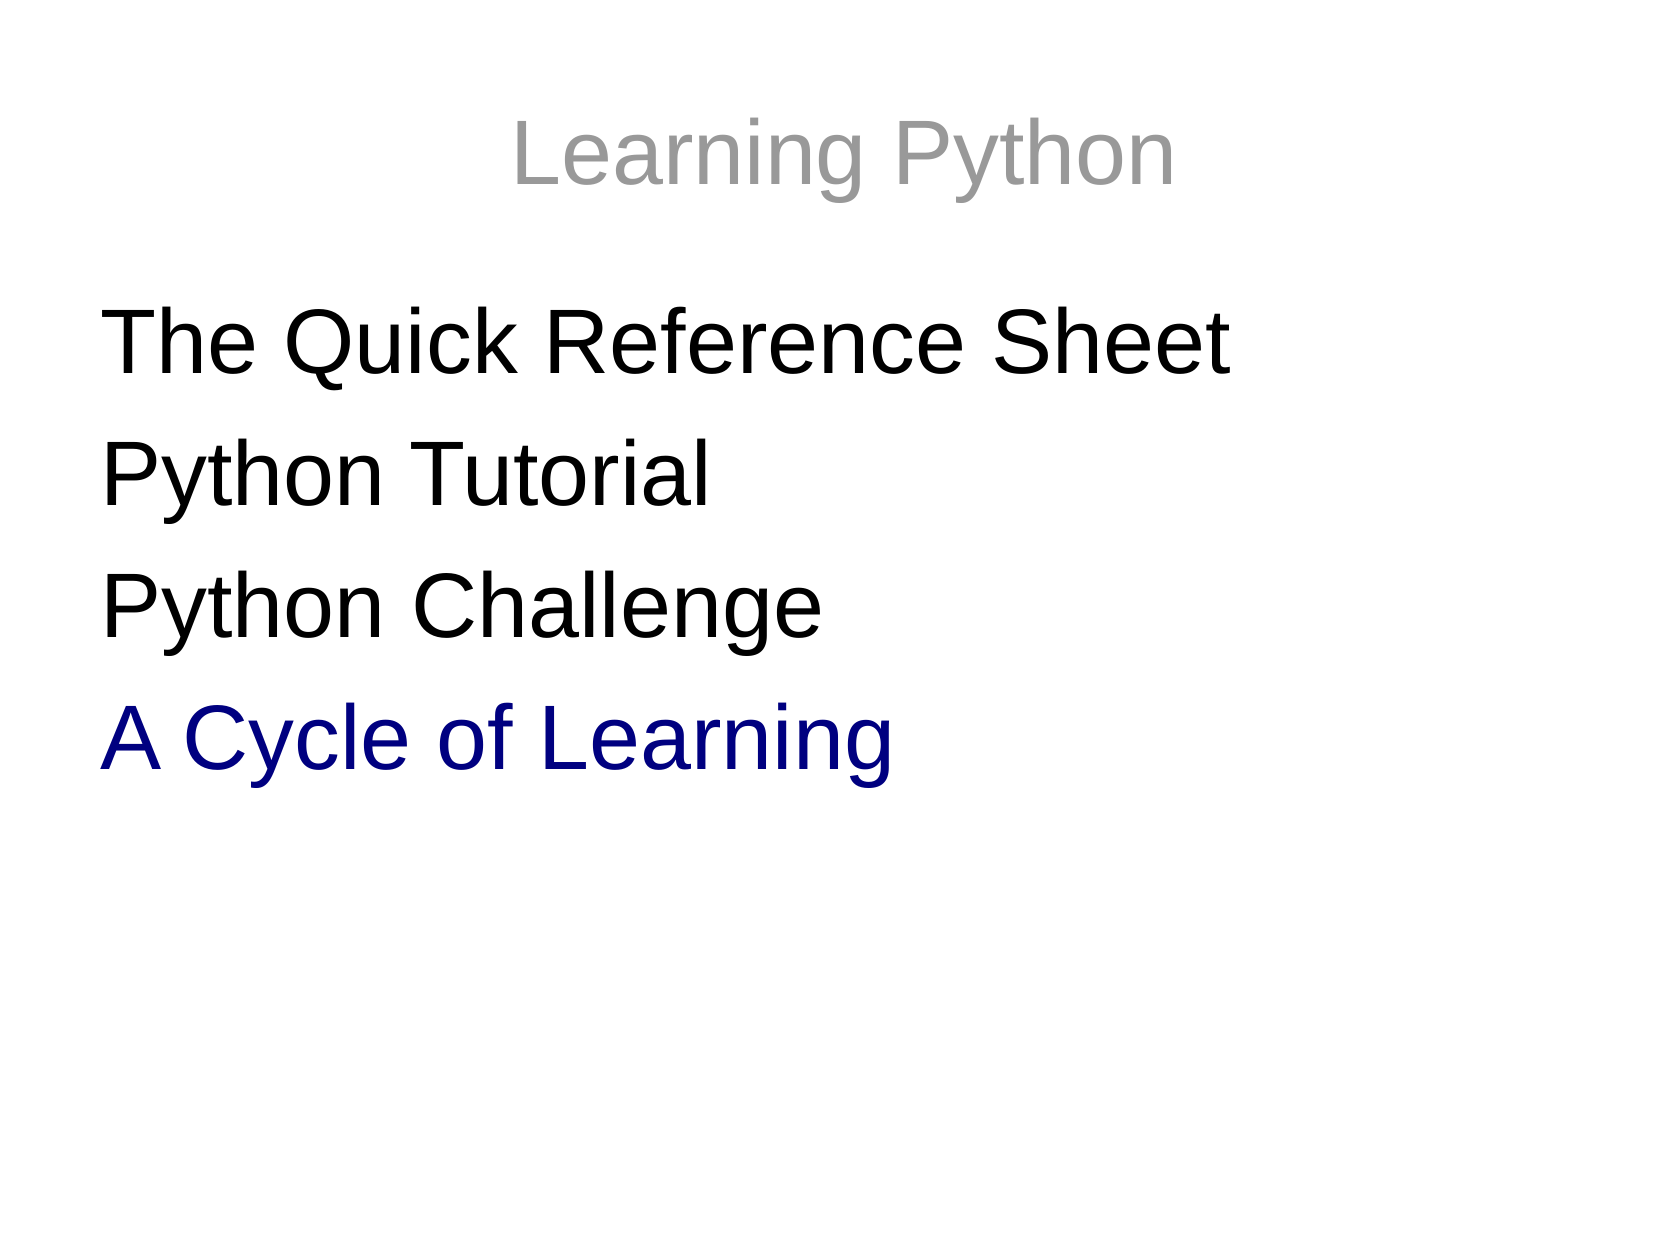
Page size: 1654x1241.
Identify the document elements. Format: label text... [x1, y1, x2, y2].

list The Quick Reference Sheet Python Tutorial Python Challenge A Cycle of Learning [82, 290, 1571, 1094]
title Learning Python [82, 49, 1571, 257]
